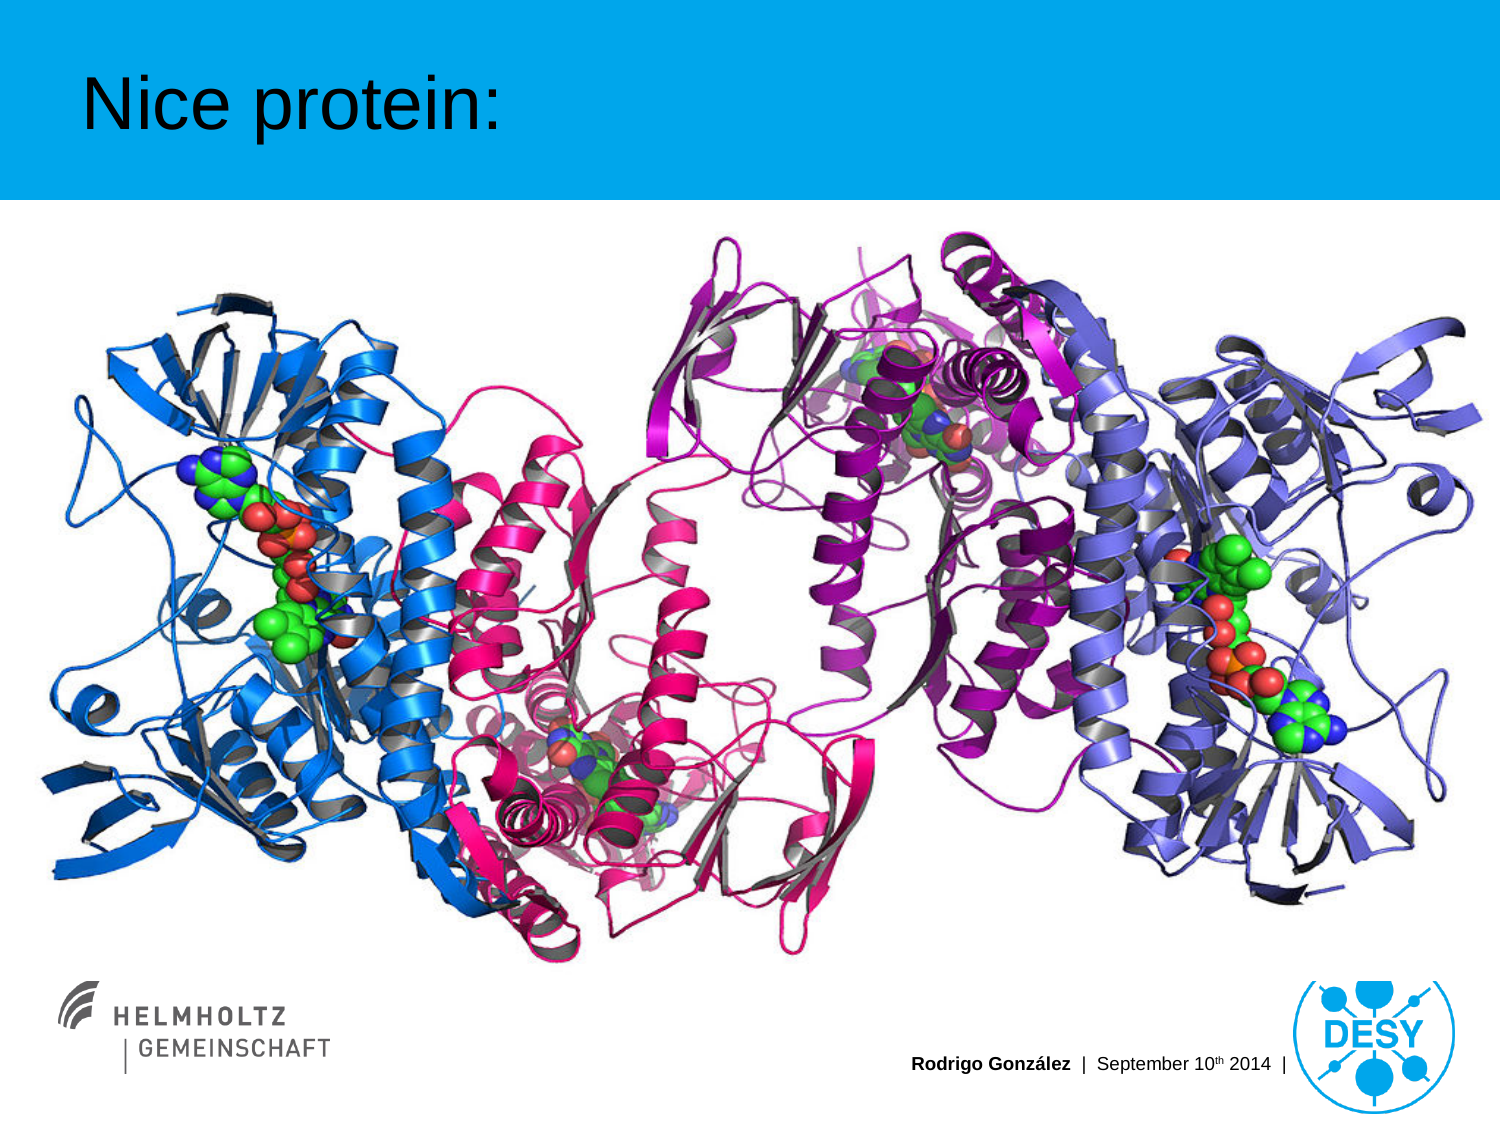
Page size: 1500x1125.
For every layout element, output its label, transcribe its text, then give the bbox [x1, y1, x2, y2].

title Nice protein: [46, 0, 1444, 200]
picture [0, 201, 1500, 1114]
